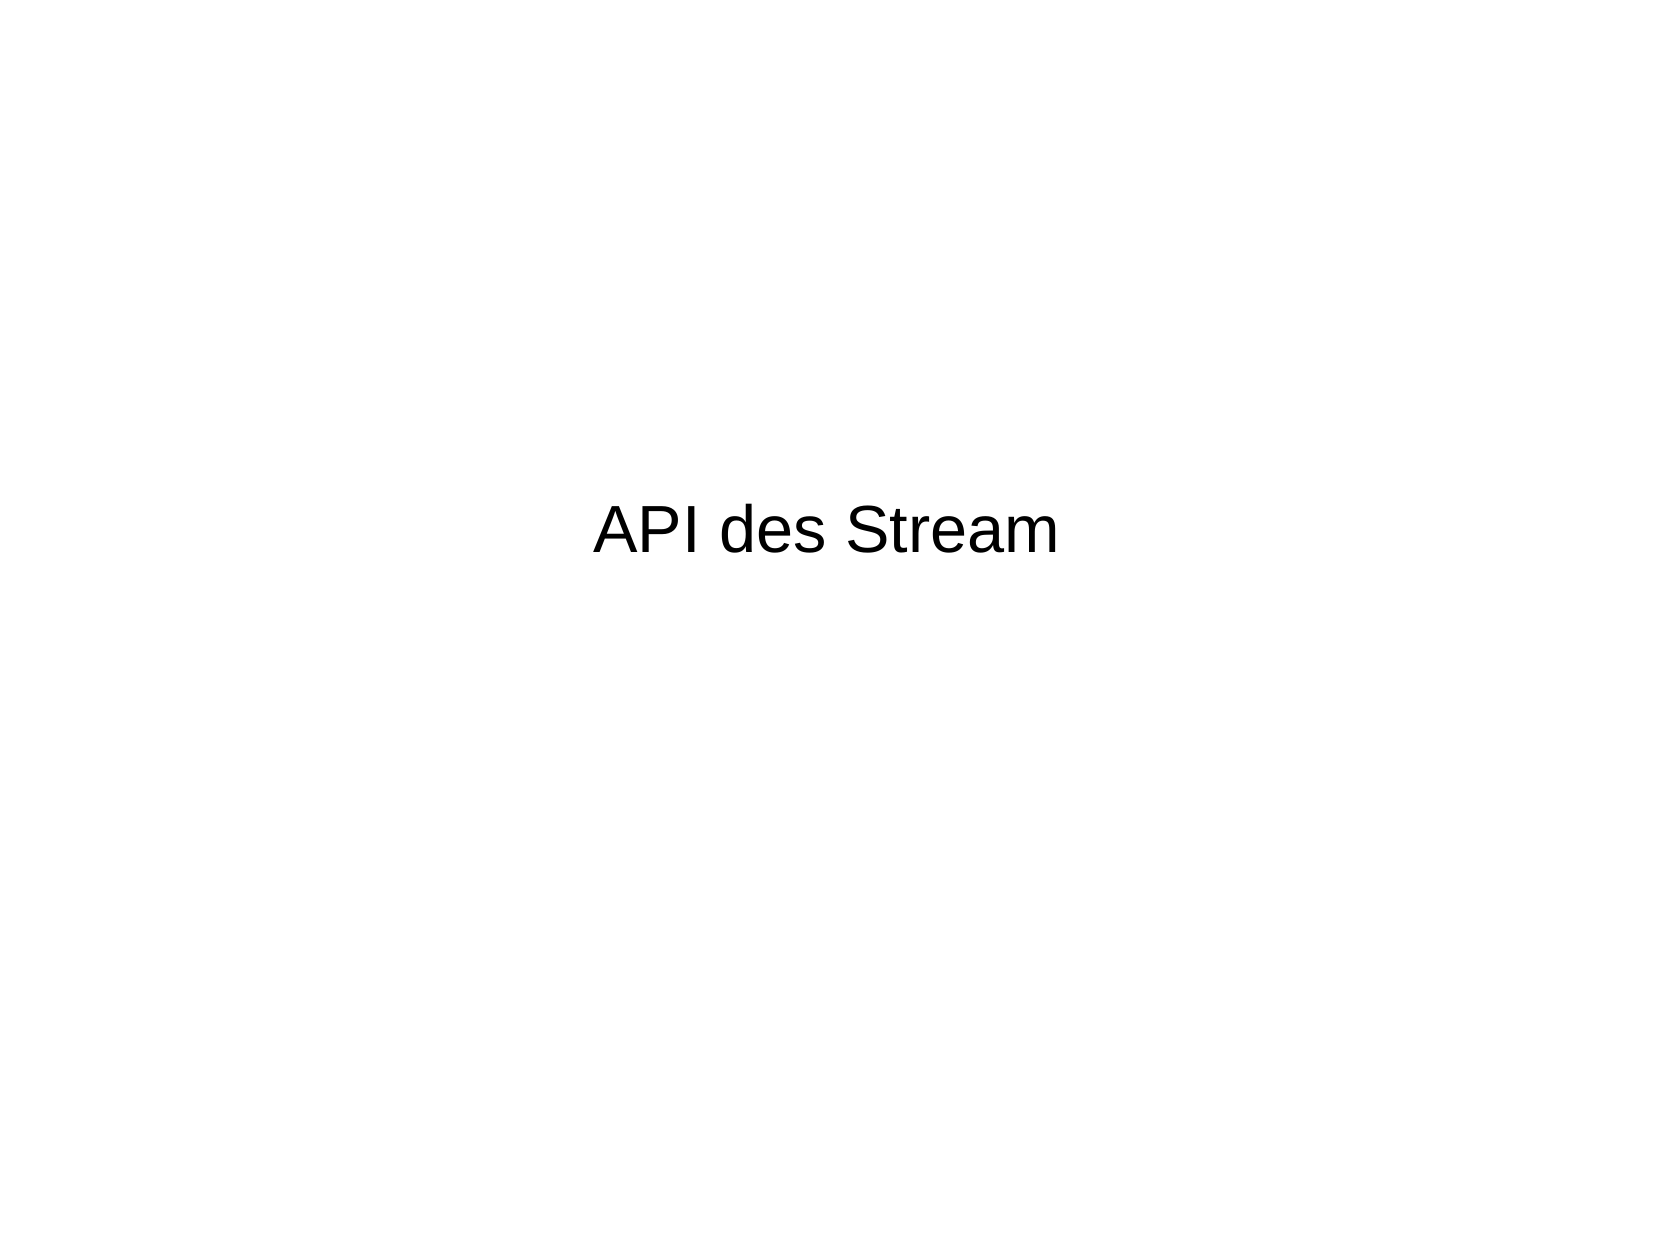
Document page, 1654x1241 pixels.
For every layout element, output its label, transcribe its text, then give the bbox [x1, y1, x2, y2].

subtitle API des Stream [82, 49, 1571, 1010]
